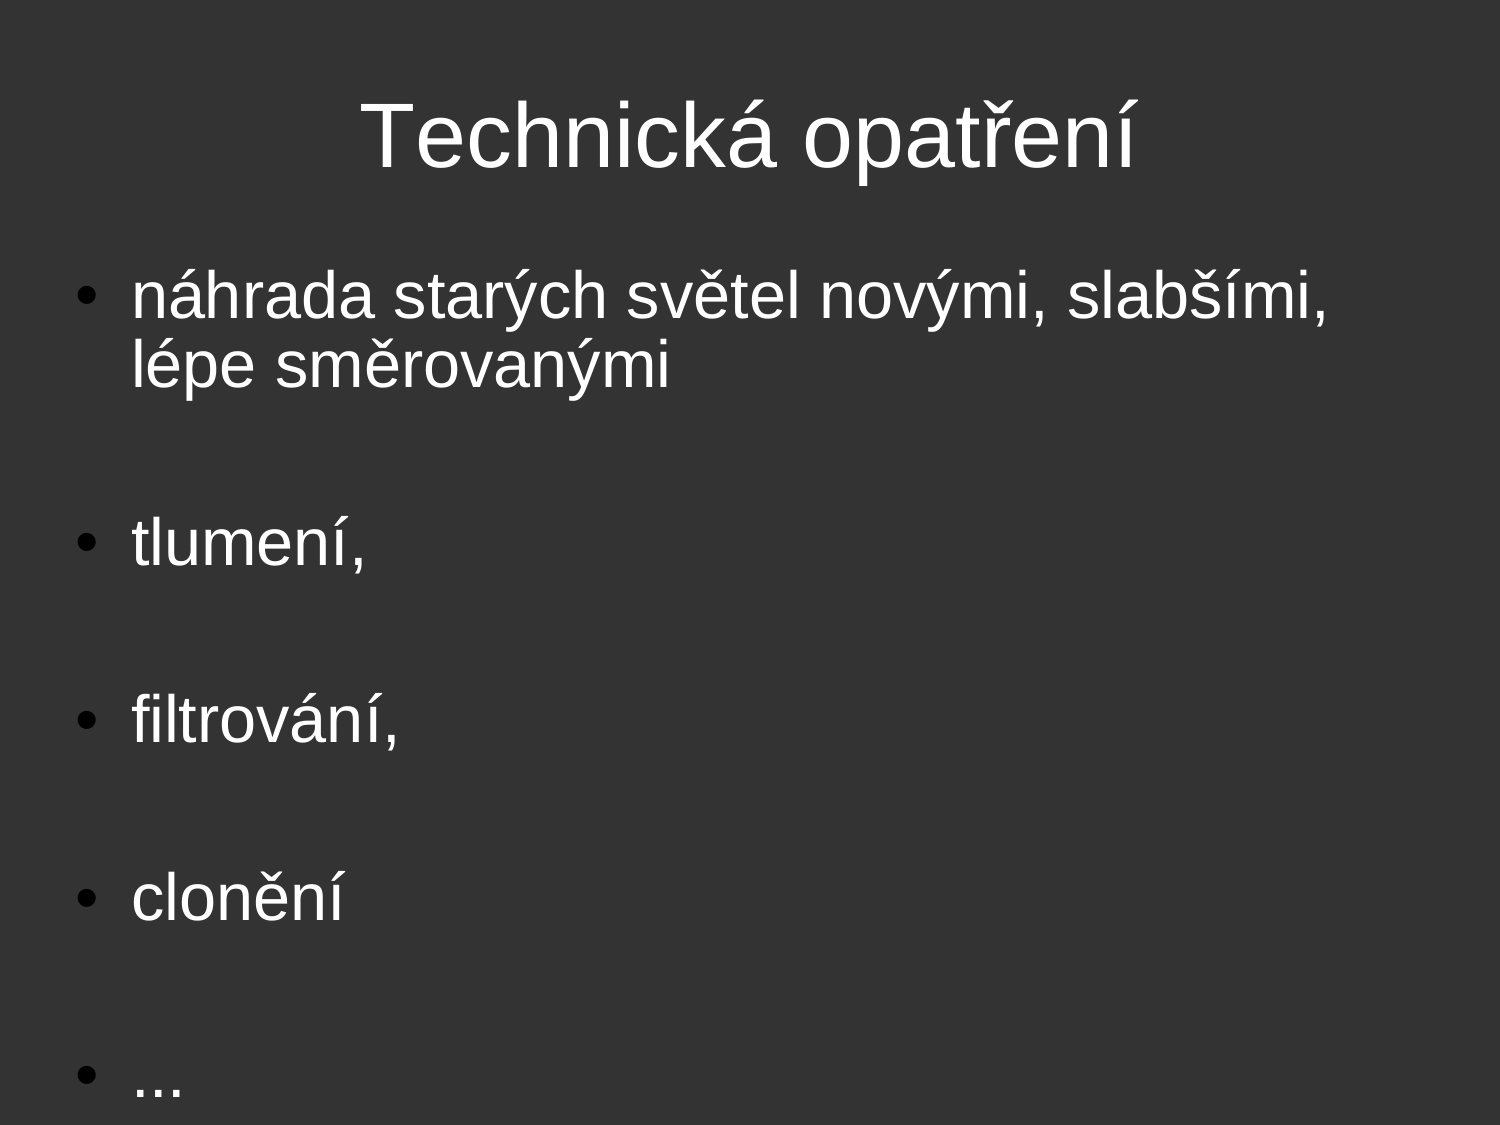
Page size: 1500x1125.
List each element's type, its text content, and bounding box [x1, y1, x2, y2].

title Technická opatření [75, 21, 1425, 257]
list náhrada starých světel novými, slabšími, lépe směrovanými tlumení, filtrování, clonění ... [75, 262, 1425, 1118]
